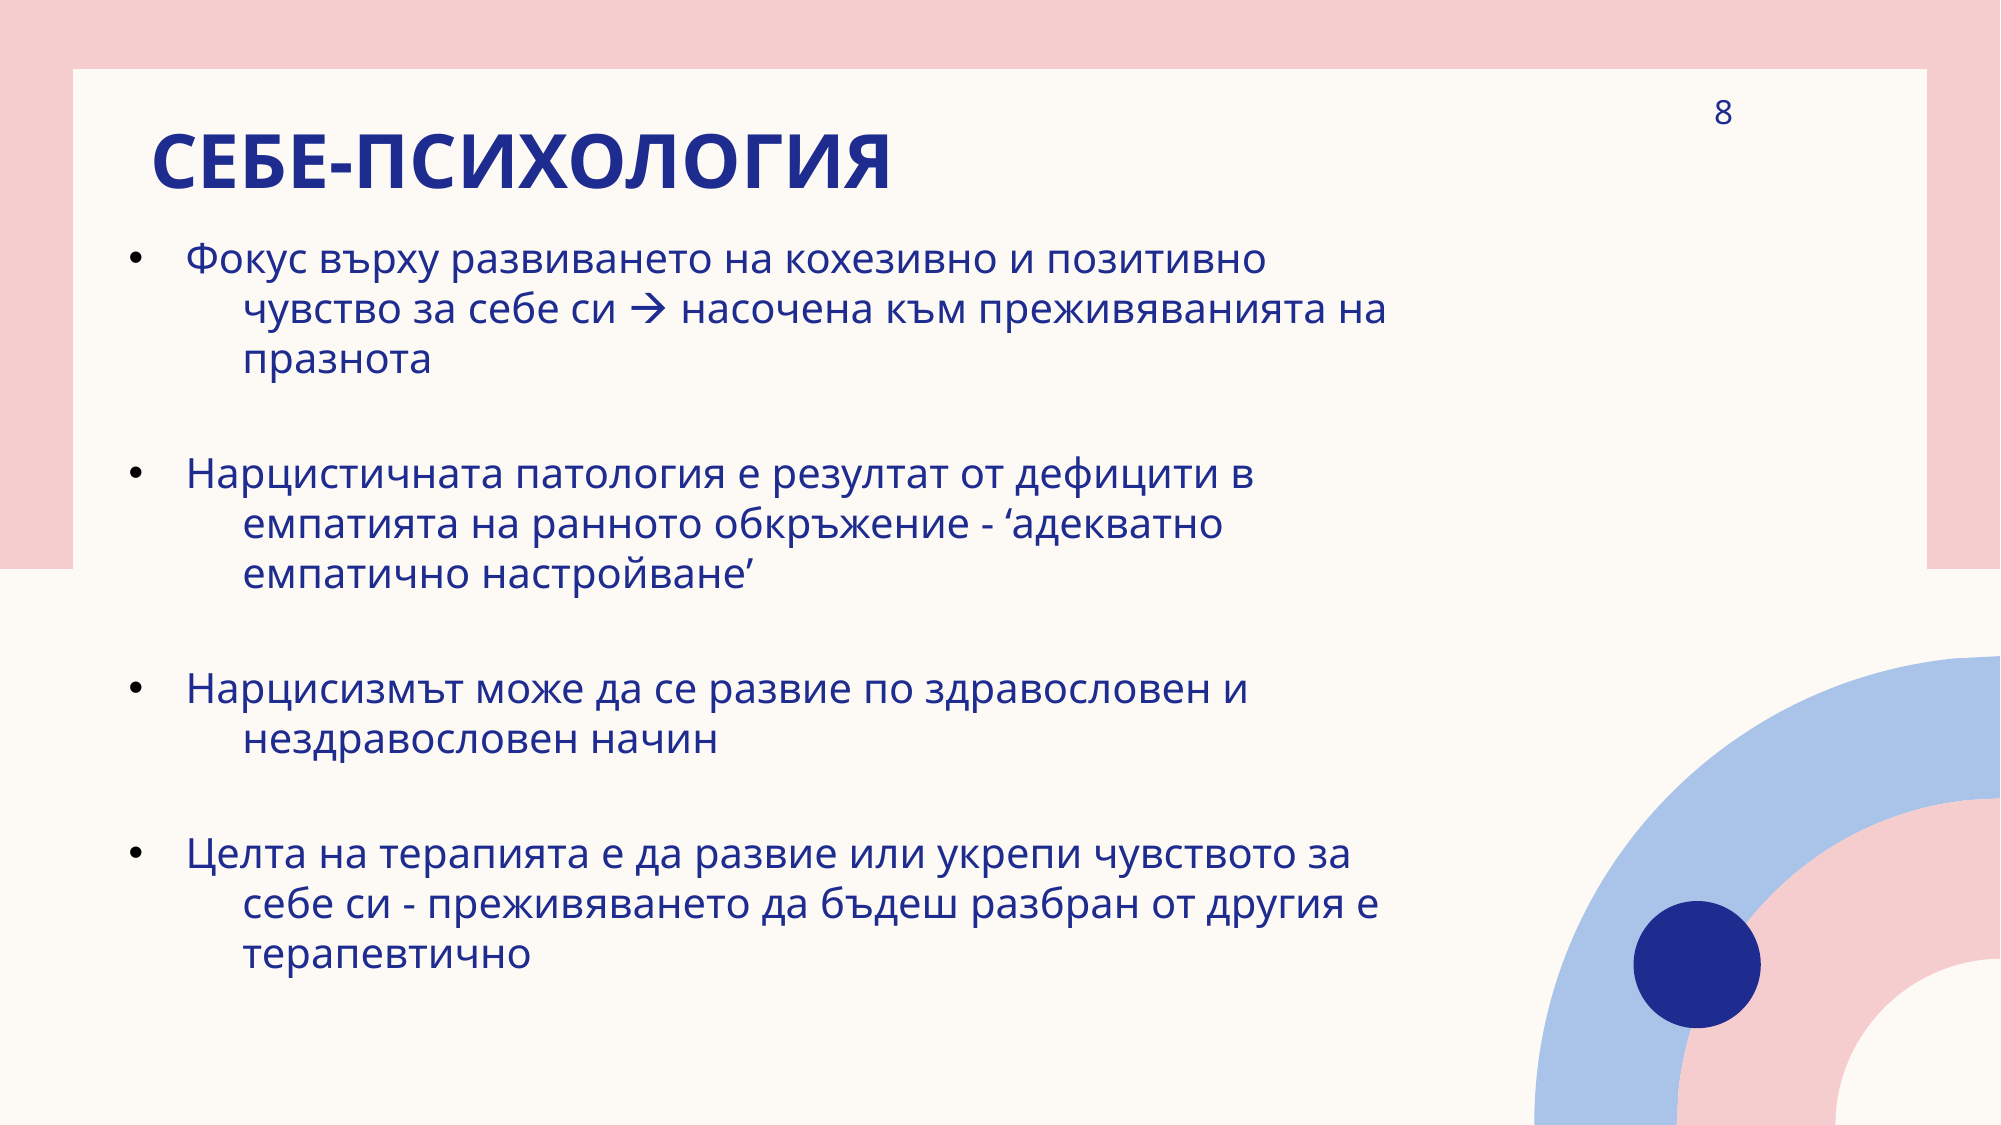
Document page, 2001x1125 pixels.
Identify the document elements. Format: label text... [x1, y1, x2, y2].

title Себе-психология [135, 24, 1387, 204]
text_box 6 [1699, 75, 1875, 153]
text_box Фокус върху развиването на кохезивно и позитивно чувство за себе си  насочена към преживяванията на празнота Нарцистичната патология е резултат от дефицити в емпатията на ранното обкръжение - ‘адекватно емпатично настройване’ Нарцисизмът може да се развие по здравословен и нездравословен начин Целта на терапията е да развие или укрепи чувството за себе си - преживяването да бъдеш разбран от другия е терапевтично [113, 224, 1418, 799]
